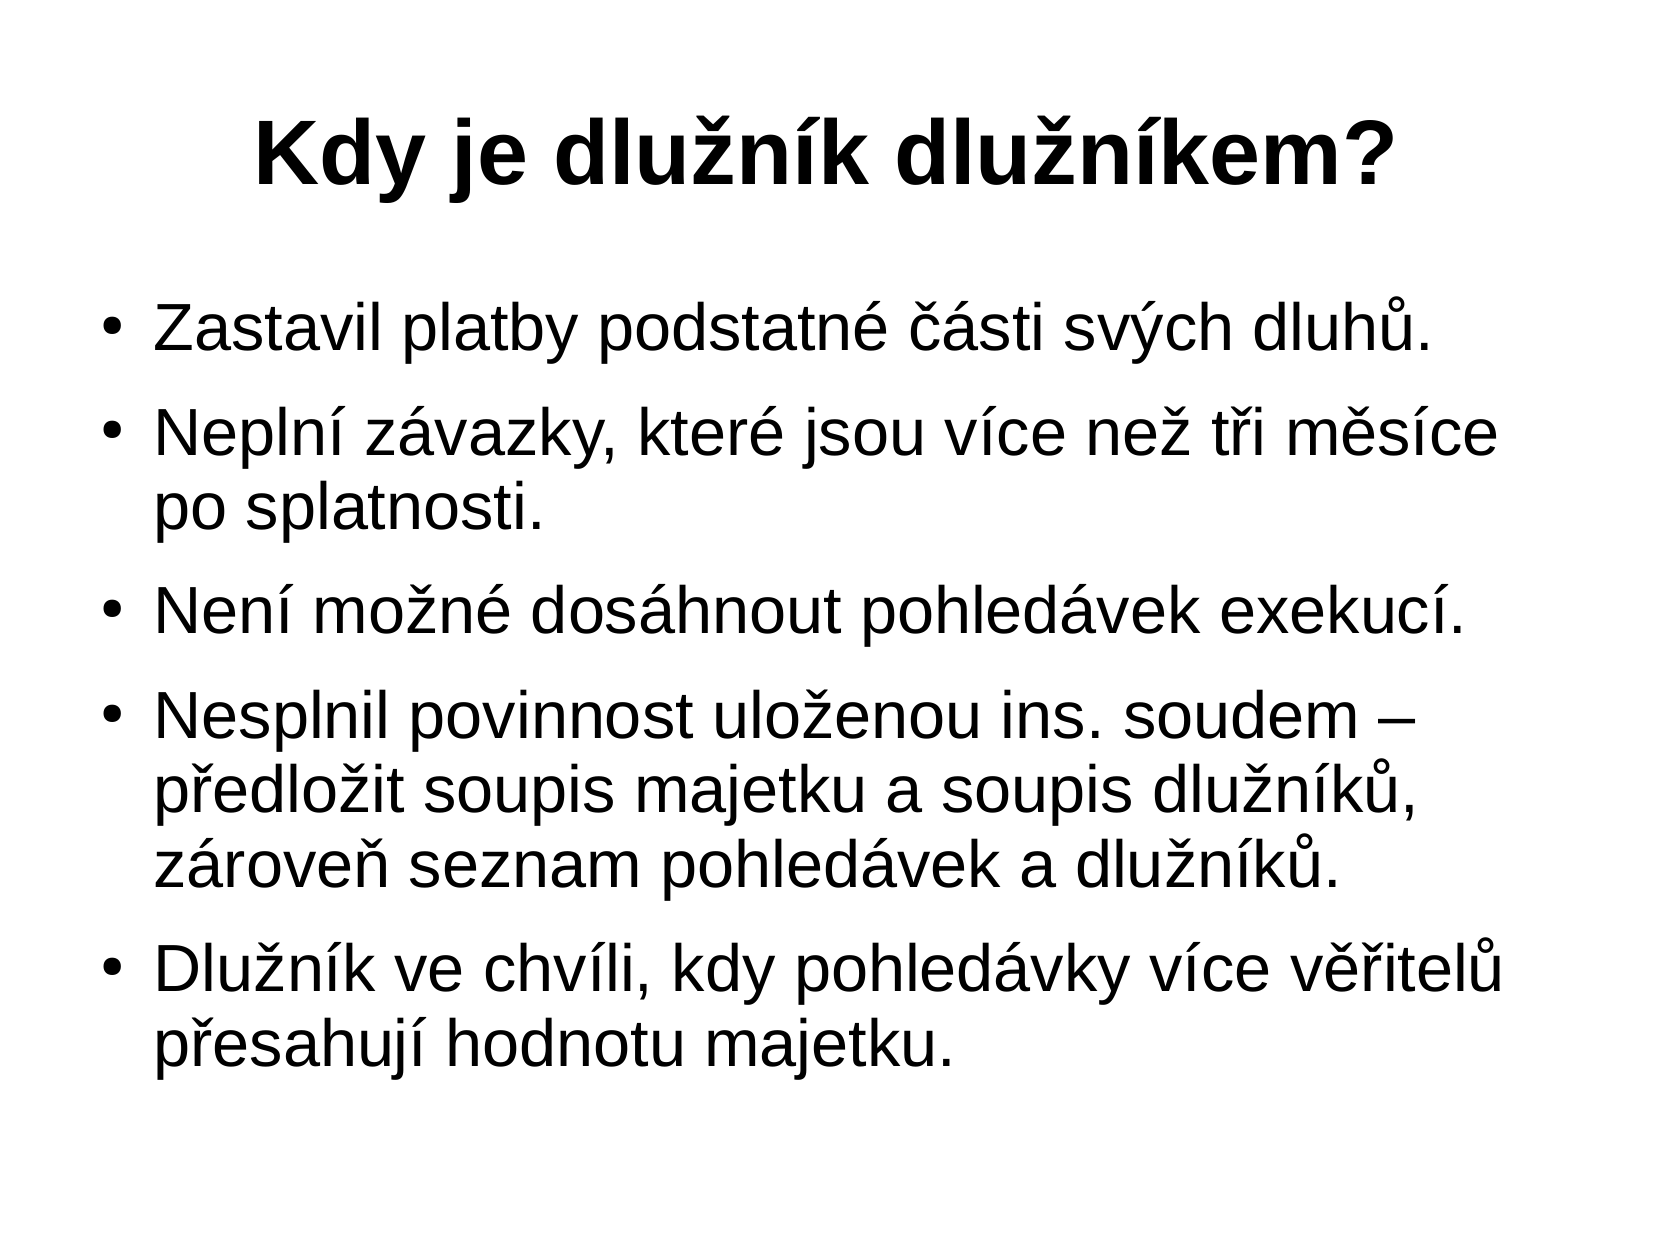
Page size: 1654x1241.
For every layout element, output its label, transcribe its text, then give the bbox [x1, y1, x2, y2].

list Zastavil platby podstatné části svých dluhů. Neplní závazky, které jsou více než tři měsíce po splatnosti. Není možné dosáhnout pohledávek exekucí. Nesplnil povinnost uloženou ins. soudem – předložit soupis majetku a soupis dlužníků, zároveň seznam pohledávek a dlužníků. Dlužník ve chvíli, kdy pohledávky více věřitelů přesahují hodnotu majetku. [82, 290, 1571, 1109]
title Kdy je dlužník dlužníkem? [82, 49, 1571, 257]
